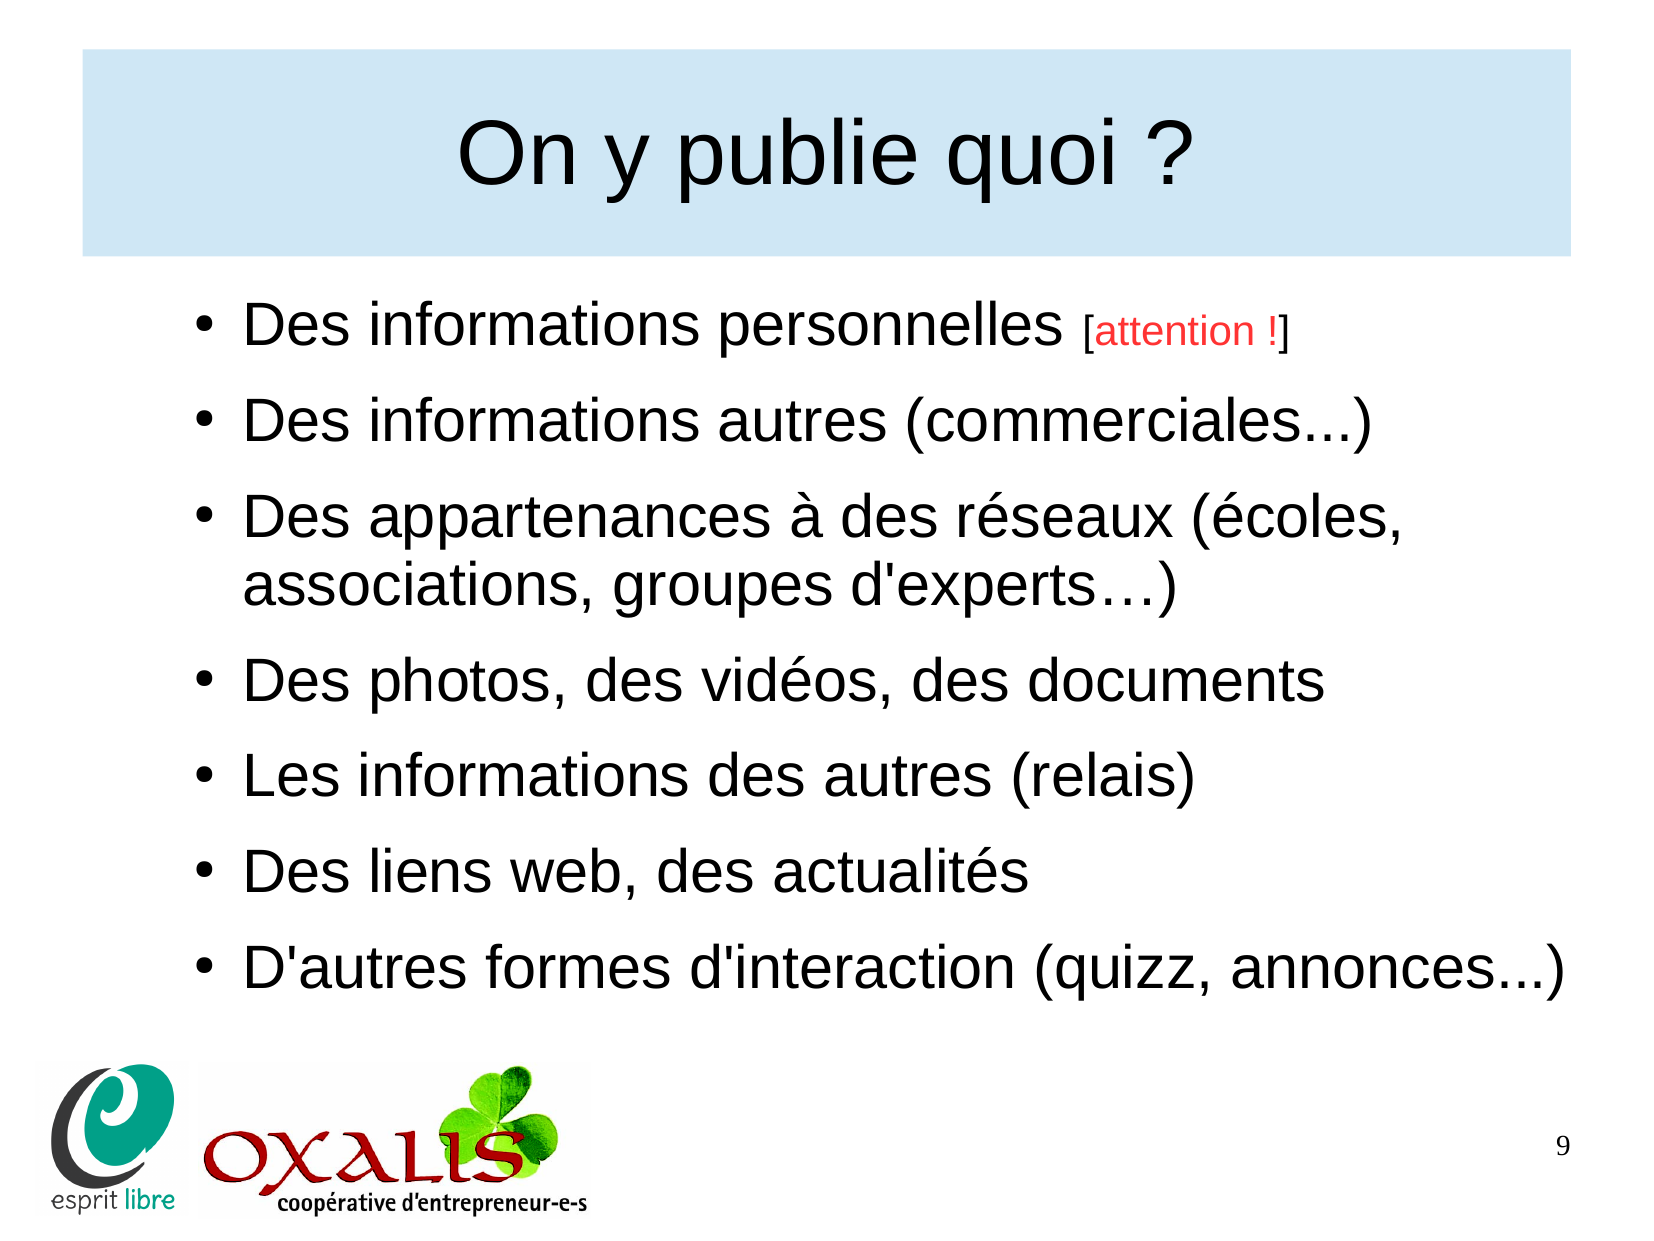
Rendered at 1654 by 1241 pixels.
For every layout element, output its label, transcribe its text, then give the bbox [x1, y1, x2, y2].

picture [35, 1061, 189, 1216]
picture [198, 1062, 591, 1219]
list Des informations personnelles [attention !] Des informations autres (commerciales...) Des appartenances à des réseaux (écoles, associations, groupes d'experts…) Des photos, des vidéos, des documents Les informations des autres (relais) Des liens web, des actualités D'autres formes d'interaction (quizz, annonces...) [177, 290, 1571, 1010]
title On y publie quoi ? [82, 49, 1571, 257]
